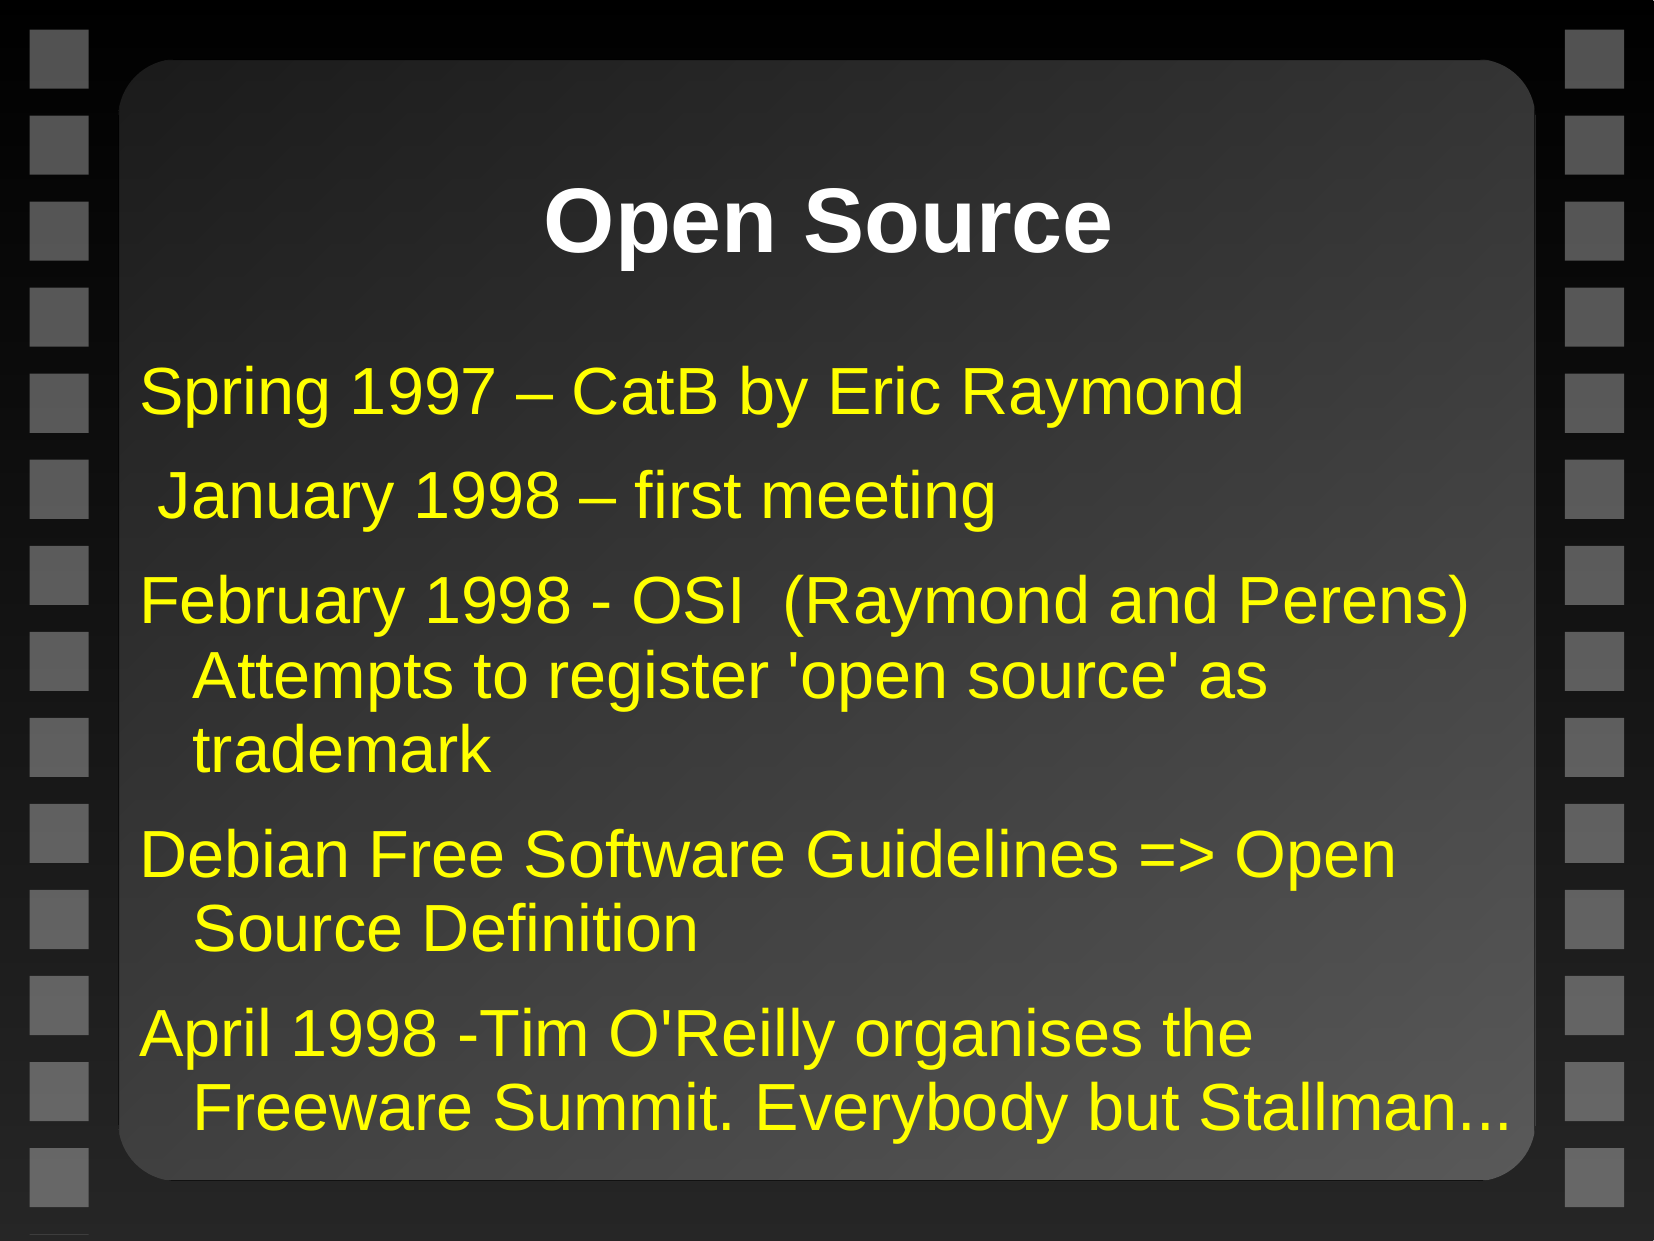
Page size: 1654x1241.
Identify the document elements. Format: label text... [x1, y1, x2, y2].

list Spring 1997 – CatB by Eric Raymond January 1998 – first meeting February 1998 - OSI (Raymond and Perens) Attempts to register 'open source' as trademark Debian Free Software Guidelines => Open Source Definition April 1998 -Tim O'Reilly organises the Freeware Summit. Everybody but Stallman... [121, 354, 1534, 1146]
title Open Source [123, 117, 1536, 325]
